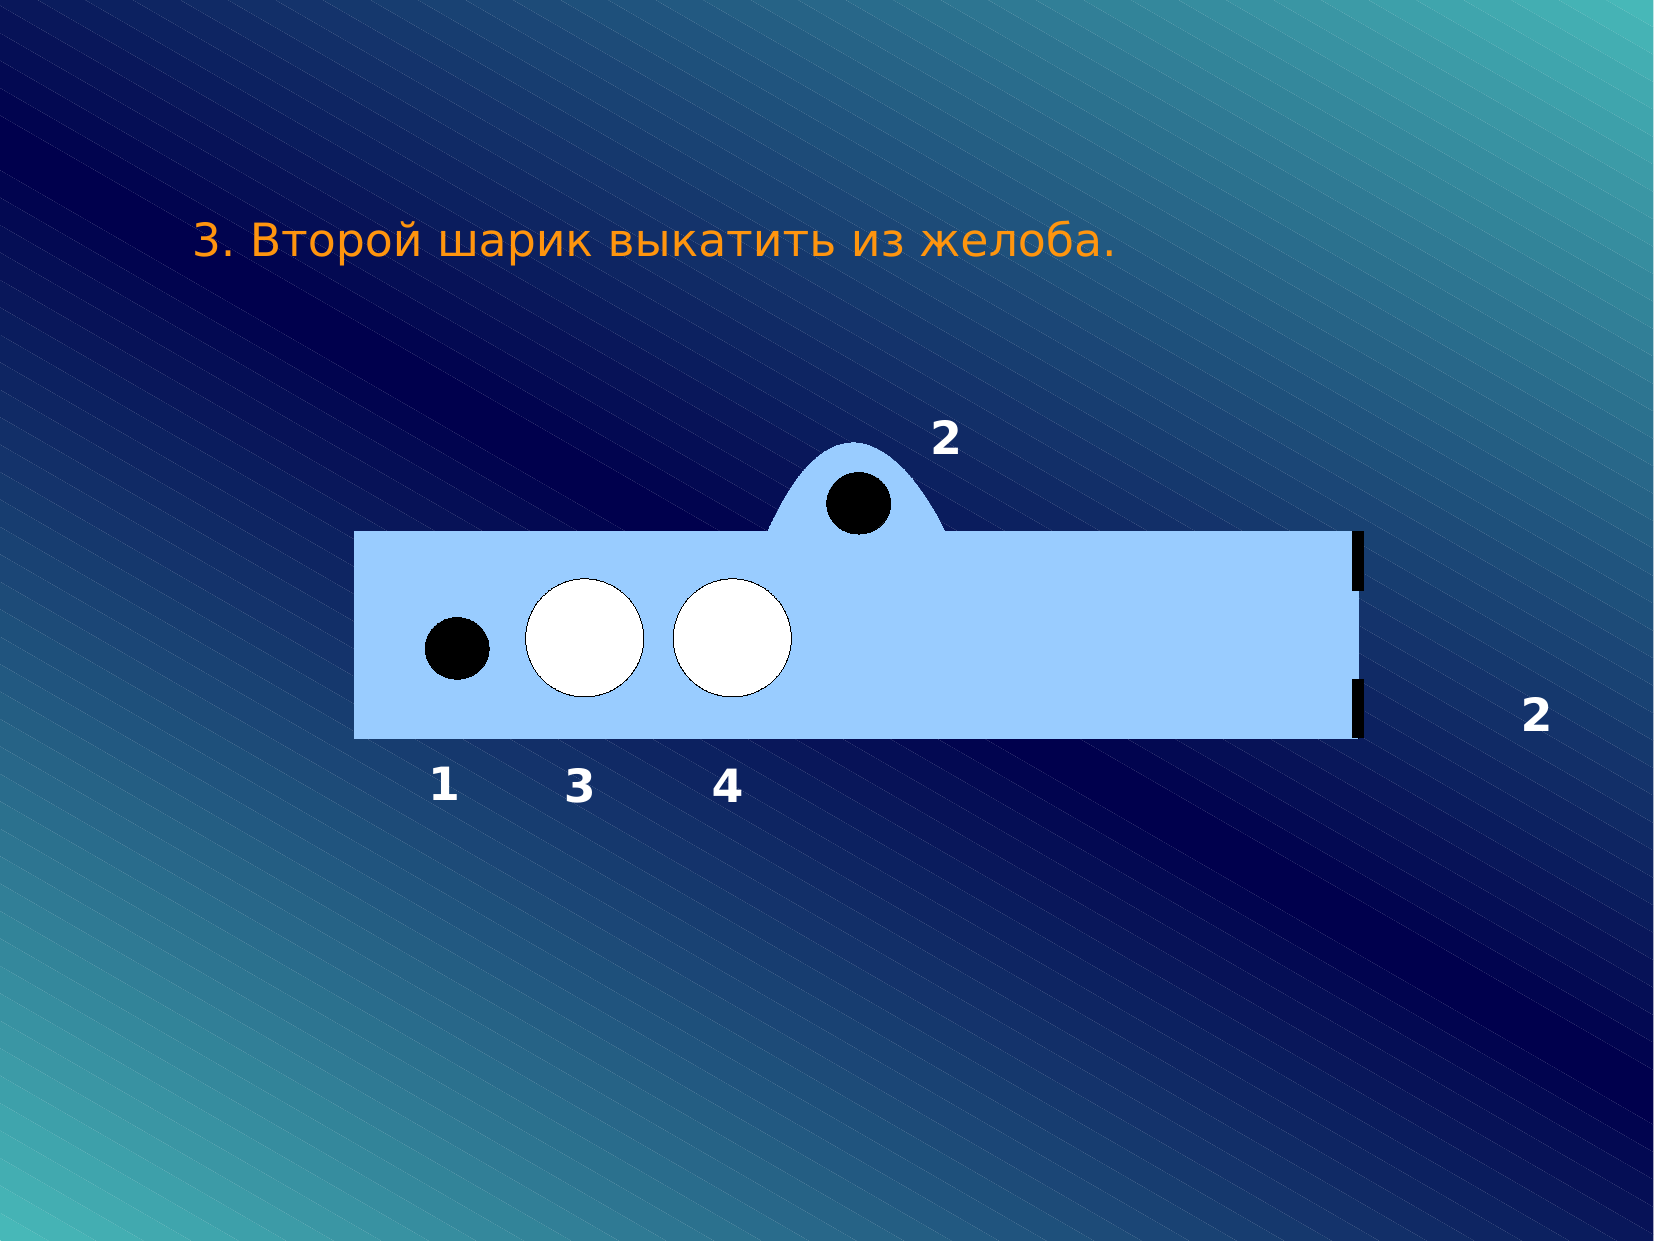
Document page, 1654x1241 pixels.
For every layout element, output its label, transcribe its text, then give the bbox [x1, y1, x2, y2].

text_box 2 [915, 404, 1034, 473]
text_box 1 [413, 750, 532, 819]
text_box 3. Второй шарик выкатить из желоба. [177, 206, 1418, 275]
text_box 3 [549, 752, 668, 821]
text_box [354, 442, 1359, 739]
text_box 2 [1505, 681, 1625, 751]
text_box 4 [696, 752, 815, 821]
